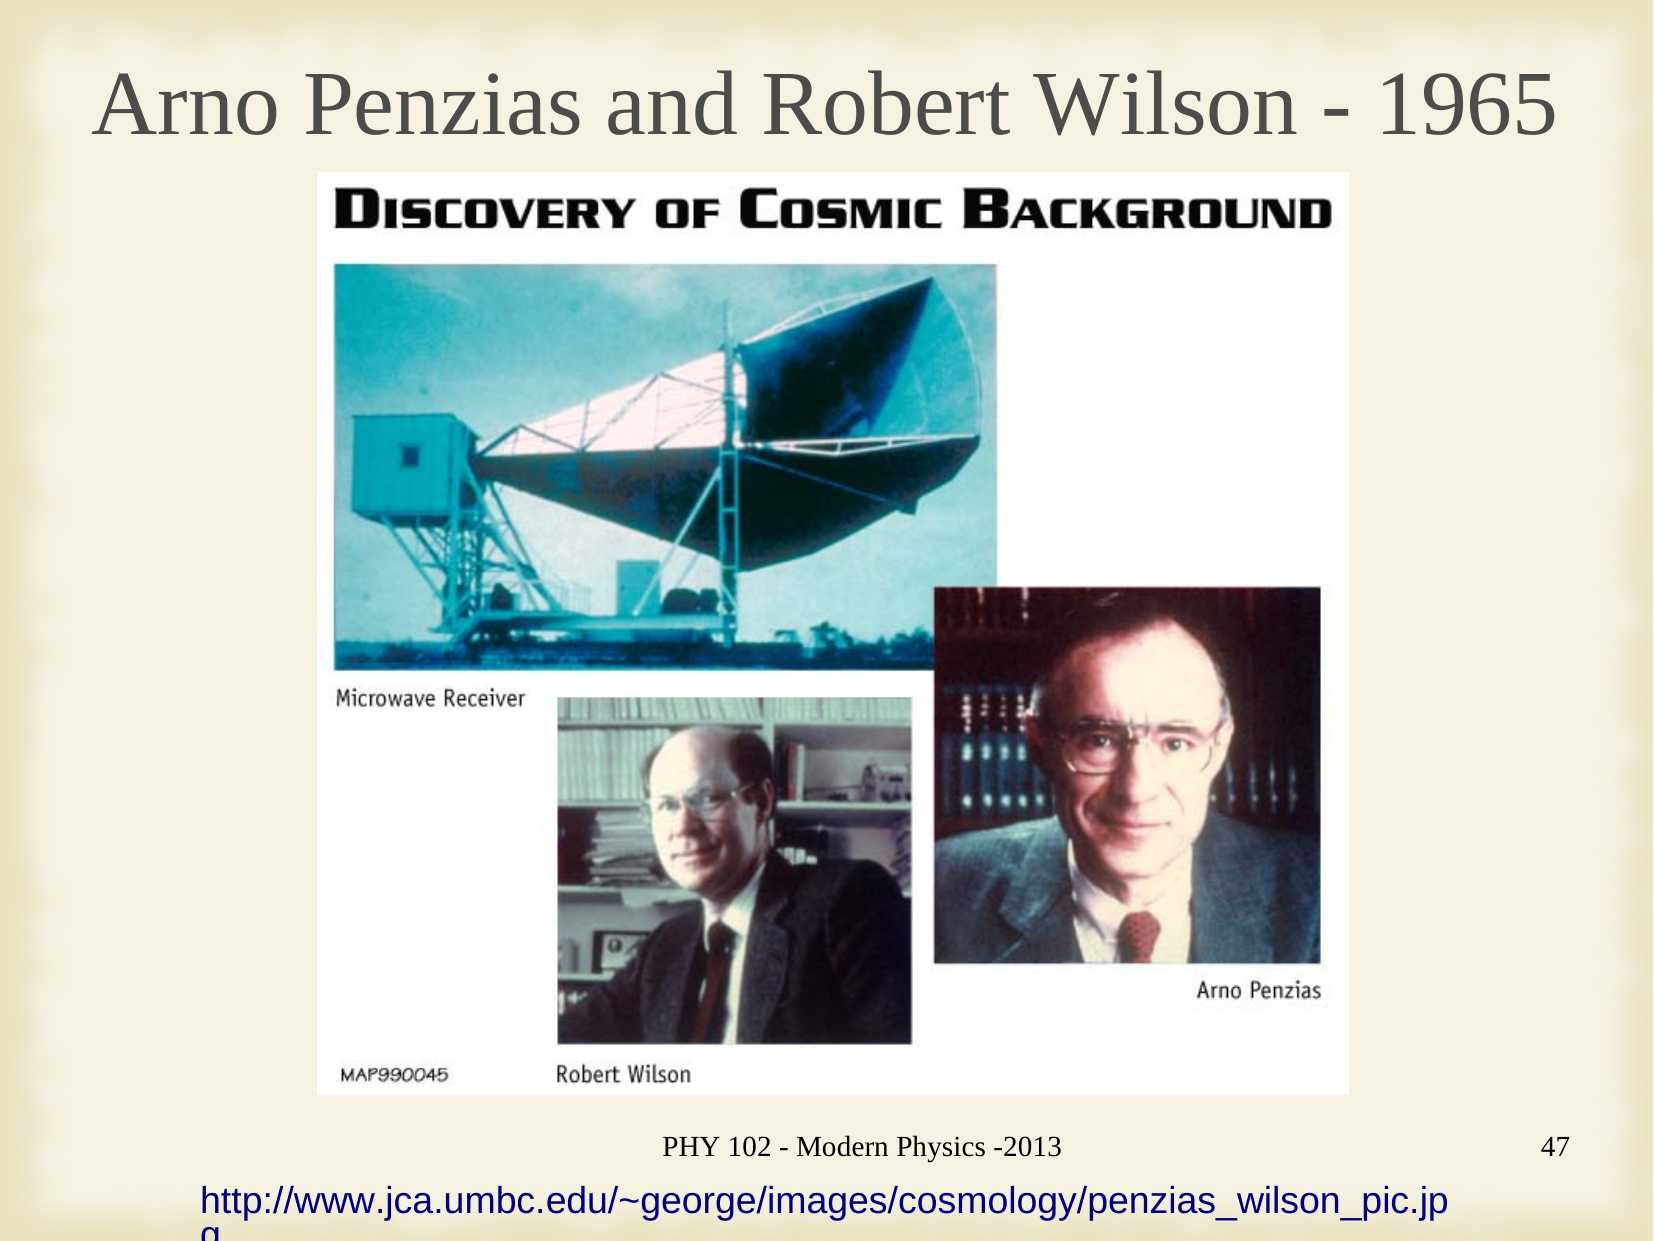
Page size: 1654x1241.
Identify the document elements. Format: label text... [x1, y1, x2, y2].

title Arno Penzias and Robert Wilson - 1965 [82, 0, 1571, 208]
text_box http://www.jca.umbc.edu/~george/images/cosmology/penzias_wilson_pic.jpg [185, 1172, 1482, 1230]
picture [205, 1230, 215, 1241]
picture [0, 0, 1653, 1241]
